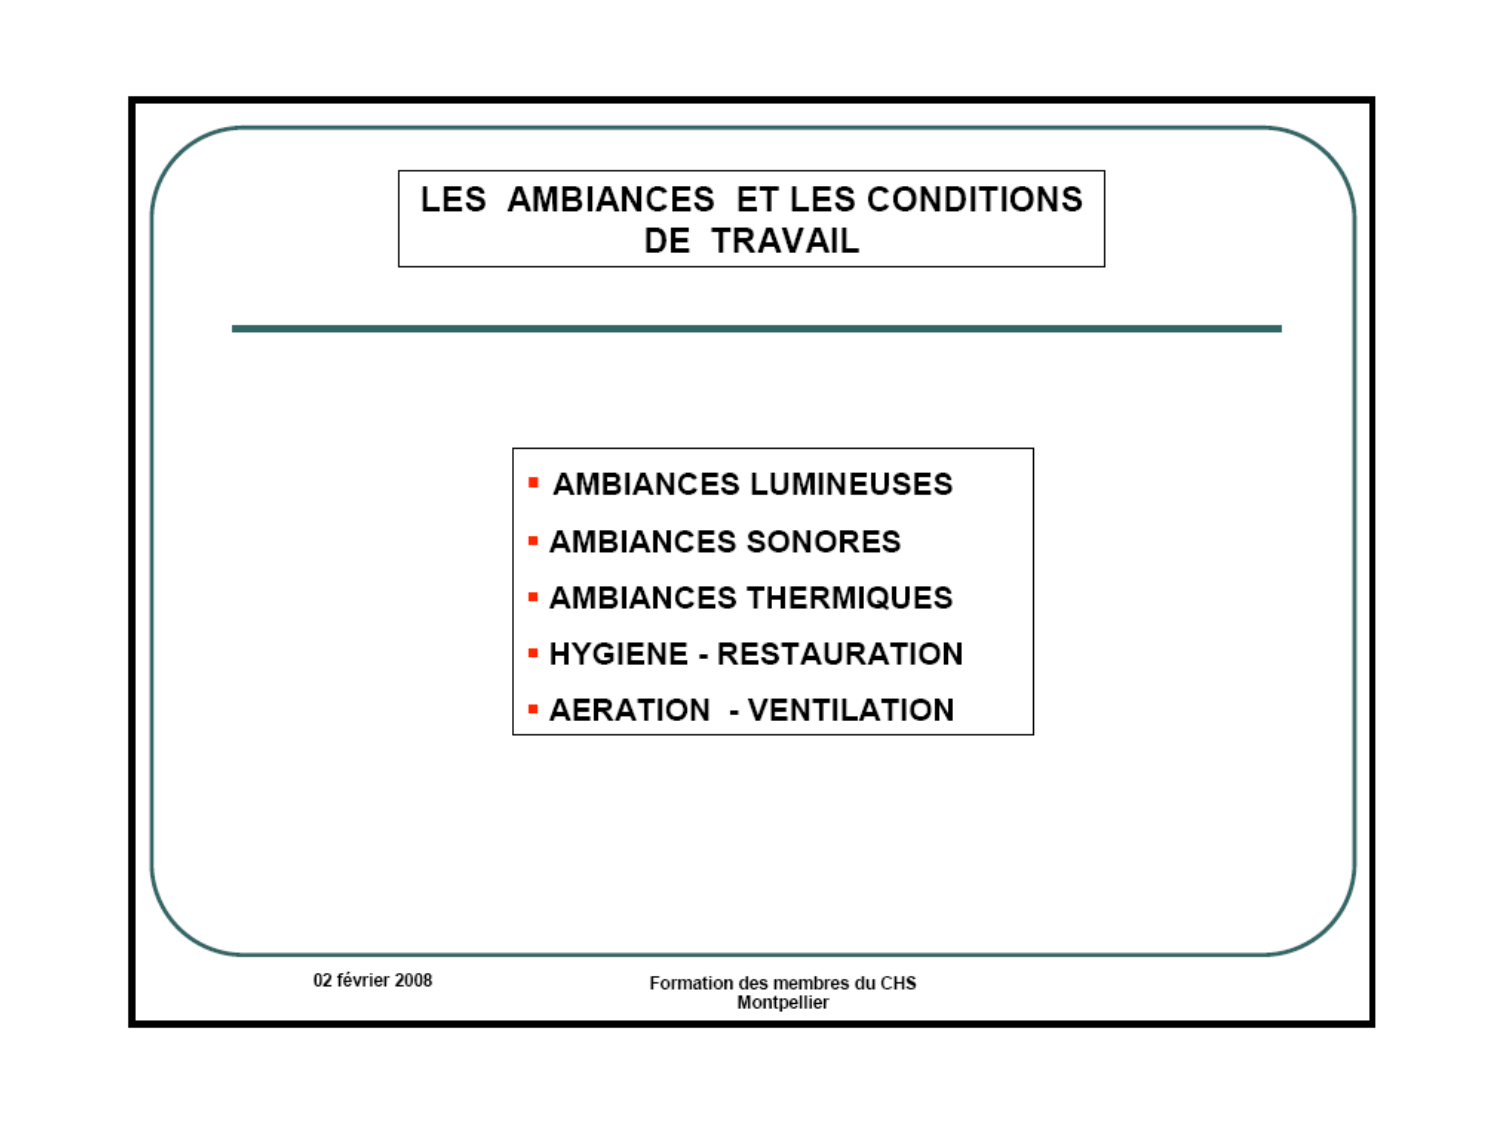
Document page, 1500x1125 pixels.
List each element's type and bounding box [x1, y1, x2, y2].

picture [121, 92, 1379, 1033]
